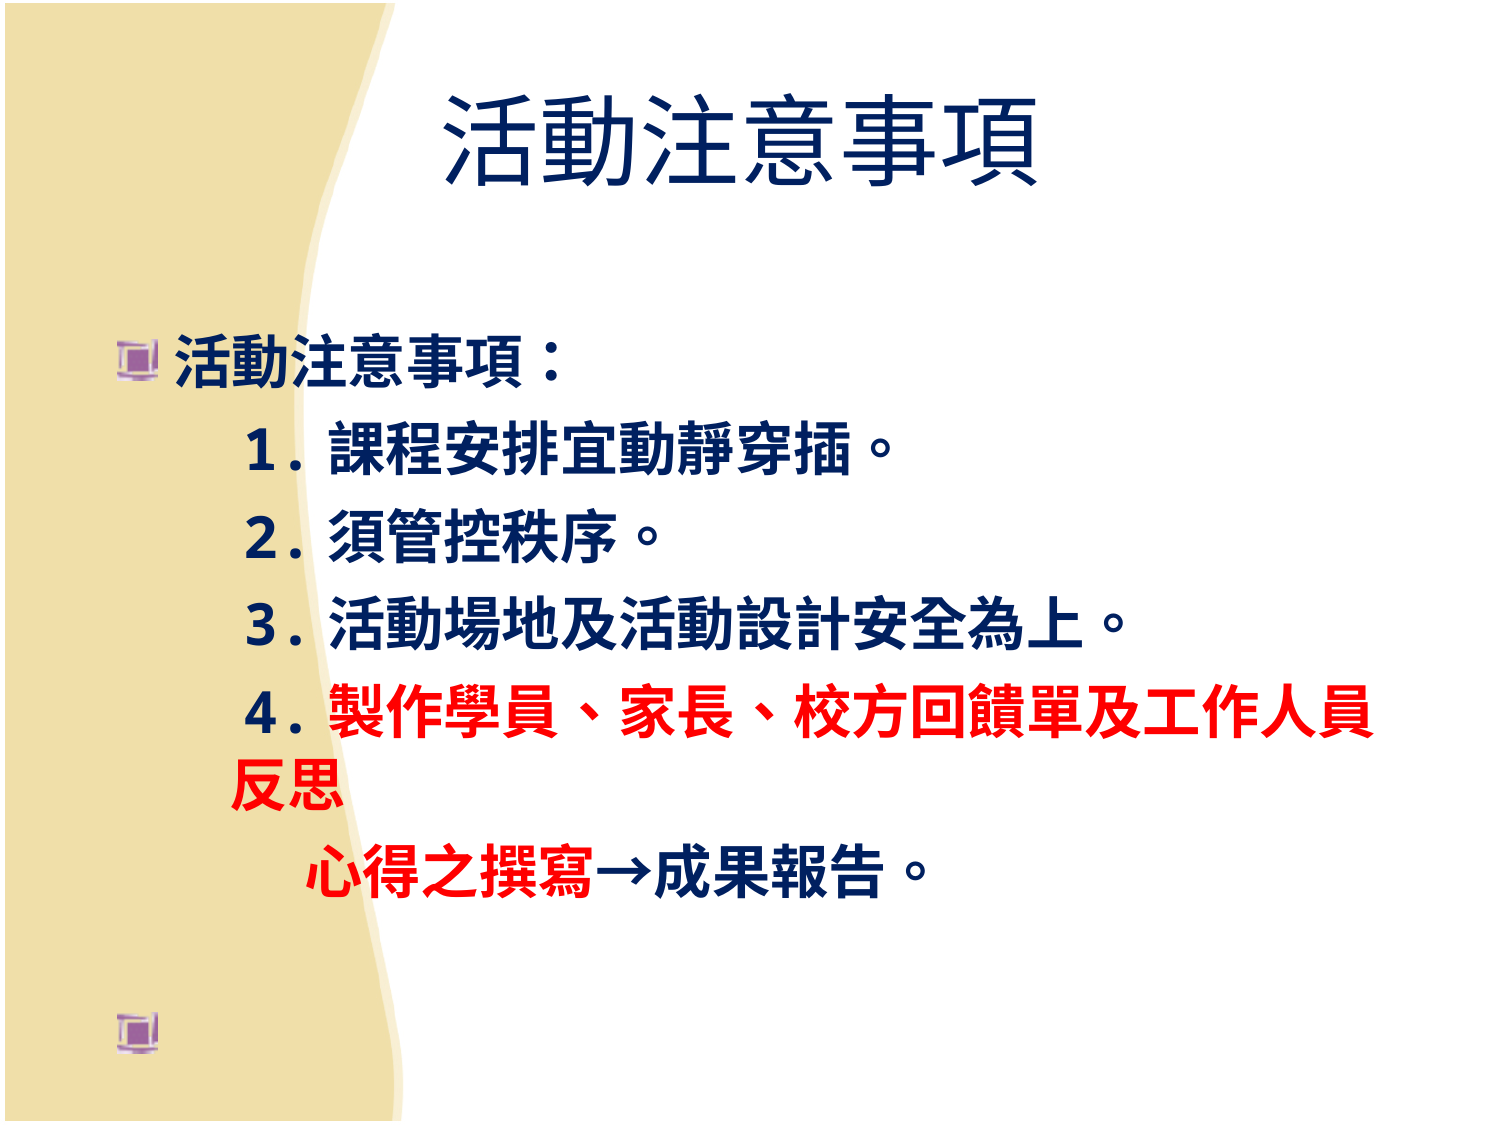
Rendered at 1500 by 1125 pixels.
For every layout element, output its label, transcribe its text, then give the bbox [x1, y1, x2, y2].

title 活動注意事項 [53, 45, 1426, 233]
list 活動注意事項： 1.課程安排宜動靜穿插。 2.須管控秩序。 3.活動場地及活動設計安全為上。 4.製作學員、家長、校方回饋單及工作人員反思 心得之撰寫→成果報告。 [102, 314, 1426, 976]
